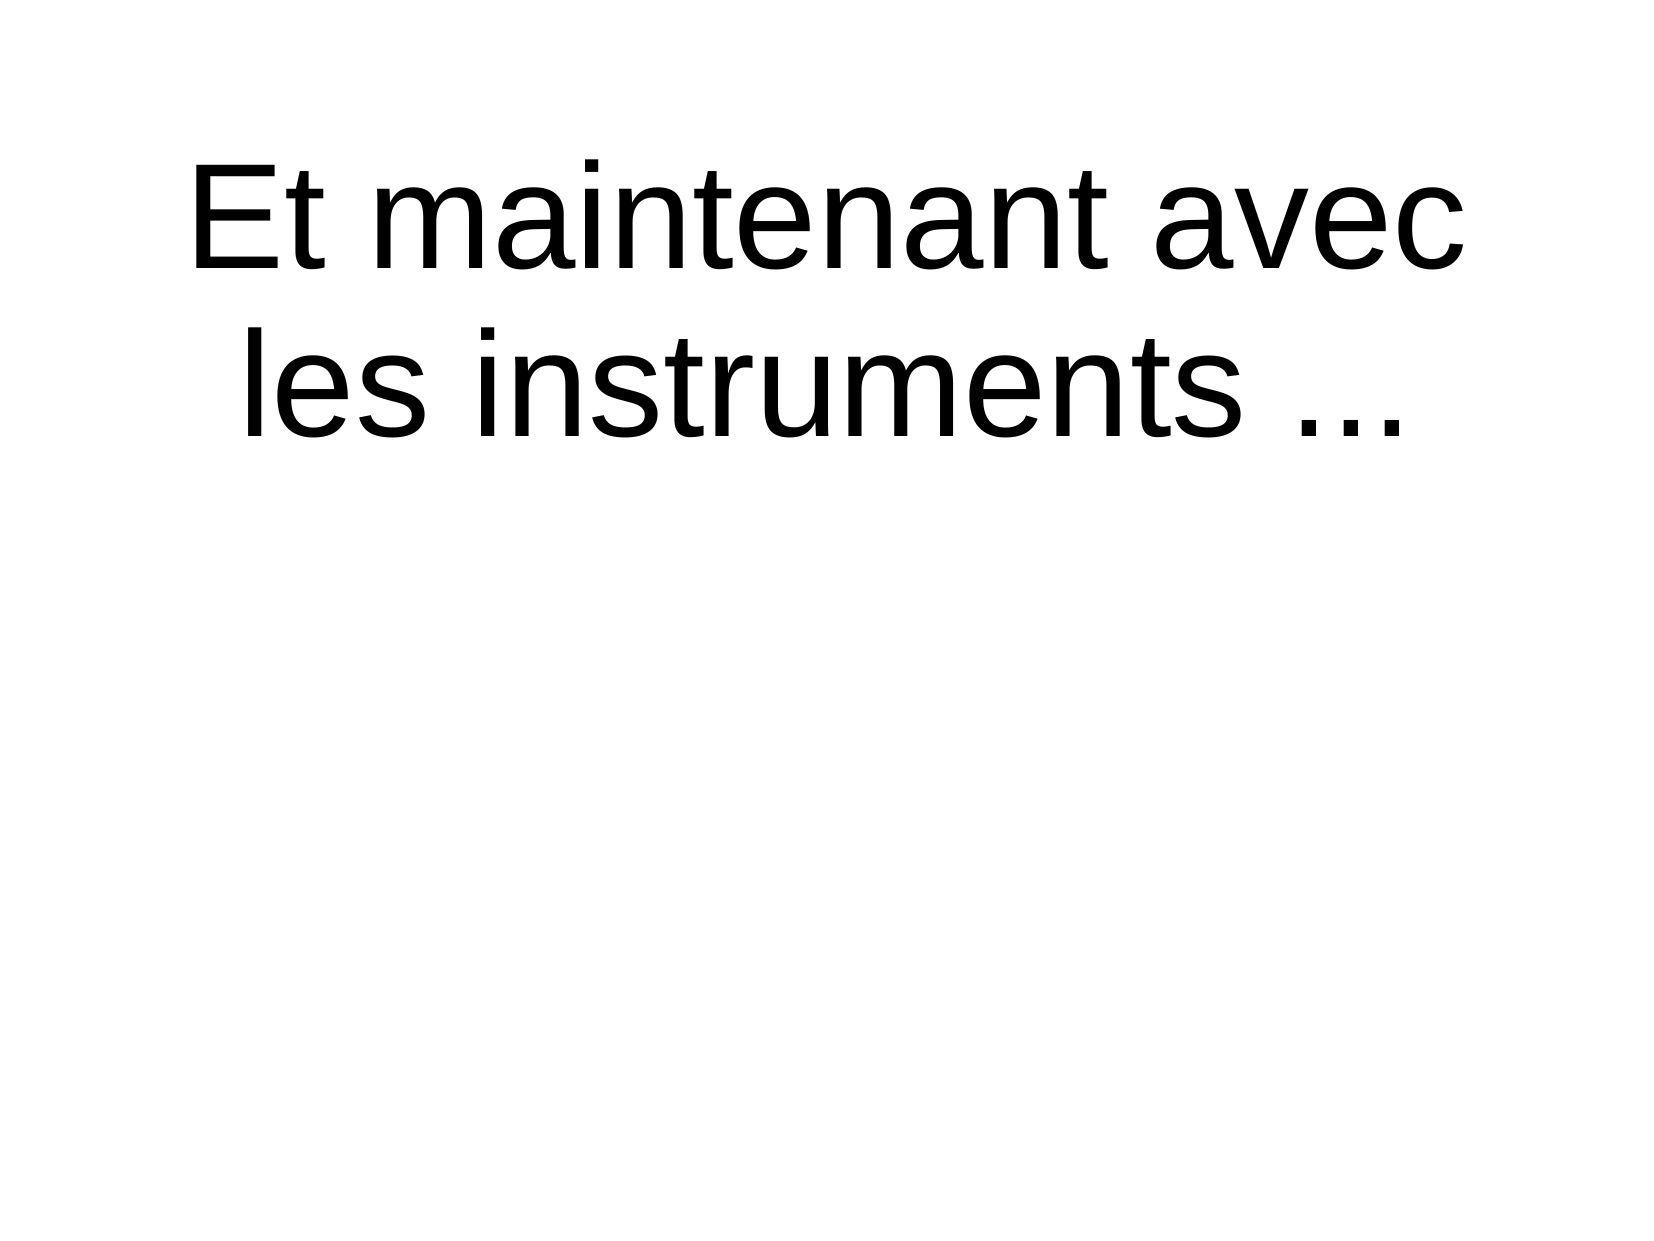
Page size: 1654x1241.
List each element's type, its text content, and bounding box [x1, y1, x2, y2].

subtitle Et maintenant avec les instruments ... [82, 47, 1571, 554]
